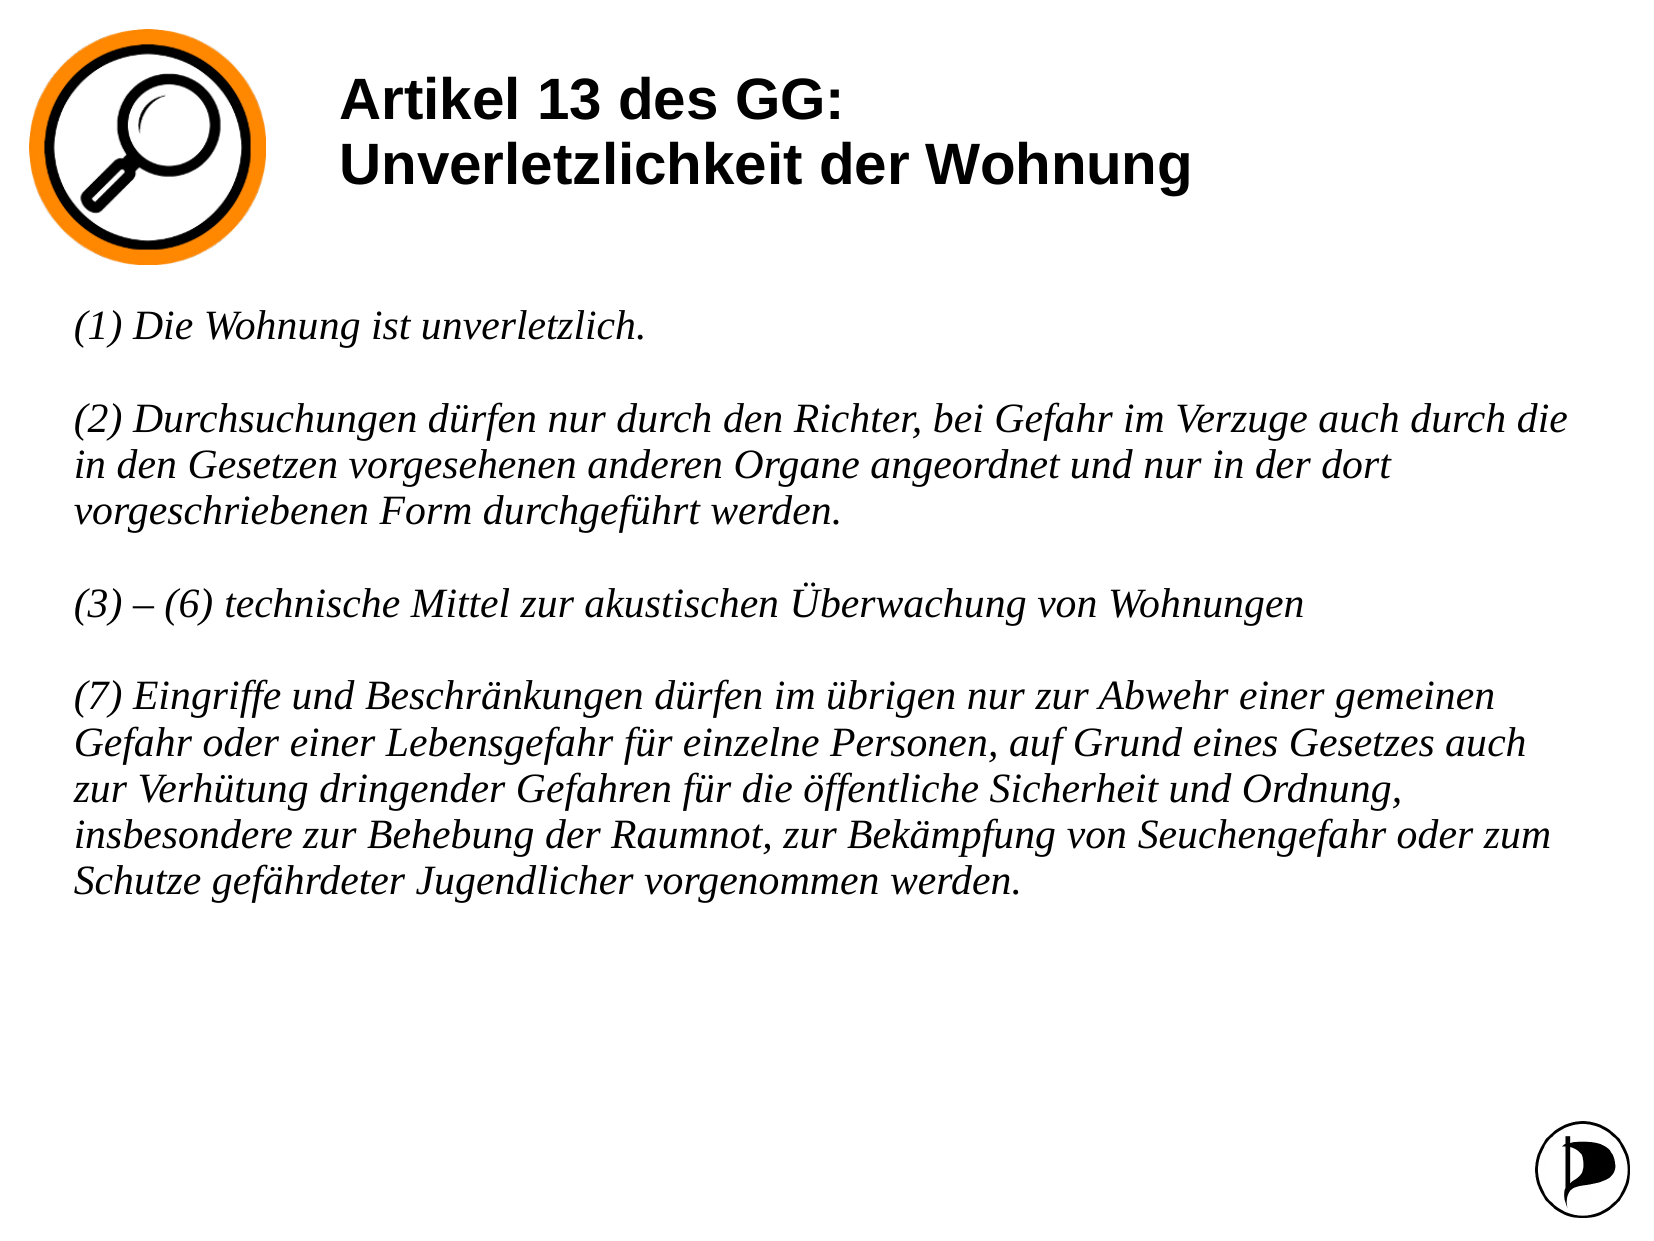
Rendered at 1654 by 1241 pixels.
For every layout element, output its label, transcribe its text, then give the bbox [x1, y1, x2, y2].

picture [29, 29, 266, 265]
text_box Artikel 13 des GG: Unverletzlichkeit der Wohnung [324, 59, 1654, 204]
text_box (1) Die Wohnung ist unverletzlich. (2) Durchsuchungen dürfen nur durch den Richter, bei Gefahr im Verzuge auch durch die in den Gesetzen vorgesehenen anderen Organe angeordnet und nur in der dort vorgeschriebenen Form durchgeführt werden. (3) – (6) technische Mittel zur akustischen Überwachung von Wohnungen (7) Eingriffe und Beschränkungen dürfen im übrigen nur zur Abwehr einer gemeinen Gefahr oder einer Lebensgefahr für einzelne Personen, auf Grund eines Gesetzes auch zur Verhütung dringender Gefahren für die öffentliche Sicherheit und Ordnung, insbesondere zur Behebung der Raumnot, zur Bekämpfung von Seuchengefahr oder zum Schutze gefährdeter Jugendlicher vorgenommen werden. [59, 295, 1595, 1144]
picture [1535, 1121, 1630, 1218]
